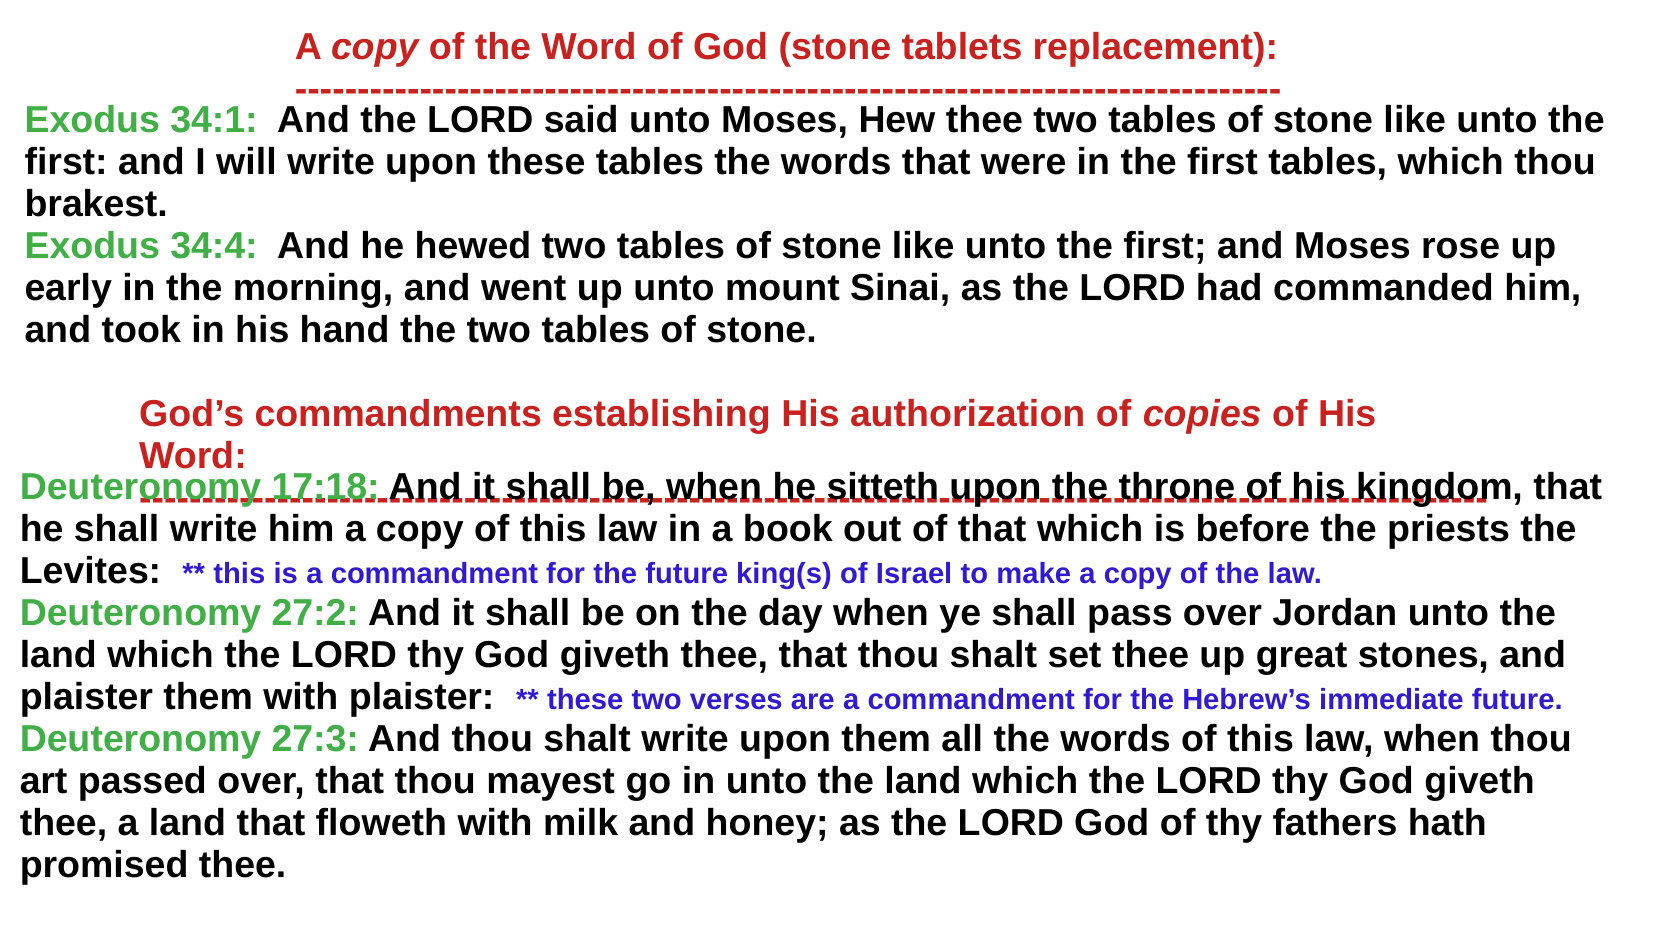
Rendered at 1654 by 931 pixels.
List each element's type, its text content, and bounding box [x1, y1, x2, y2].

text_box Deuteronomy 17:18: And it shall be, when he sitteth upon the throne of his kingdom, that he shall write him a copy of this law in a book out of that which is before the priests the Levites: ** this is a commandment for the future king(s) of Israel to make a copy of the law. Deuteronomy 27:2: And it shall be on the day when ye shall pass over Jordan unto the land which the LORD thy God giveth thee, that thou shalt set thee up great stones, and plaister them with plaister: ** these two verses are a commandment for the Hebrew’s immediate future. Deuteronomy 27:3: And thou shalt write upon them all the words of this law, when thou art passed over, that thou mayest go in unto the land which the LORD thy God giveth thee, a land that floweth with milk and honey; as the LORD God of thy fathers hath promised thee. [5, 458, 1637, 902]
text_box A copy of the Word of God (stone tablets replacement): ------------------------------------------------------------------------------- [279, 17, 1484, 91]
text_box Exodus 34:1: And the LORD said unto Moses, Hew thee two tables of stone like unto the first: and I will write upon these tables the words that were in the first tables, which thou brakest. Exodus 34:4: And he hewed two tables of stone like unto the first; and Moses rose up early in the morning, and went up unto mount Sinai, as the LORD had commanded him, and took in his hand the two tables of stone. [9, 91, 1638, 360]
text_box God’s commandments establishing His authorization of copies of His Word: ------------------------------------------------------------------------------------------------------------ [124, 384, 1510, 458]
